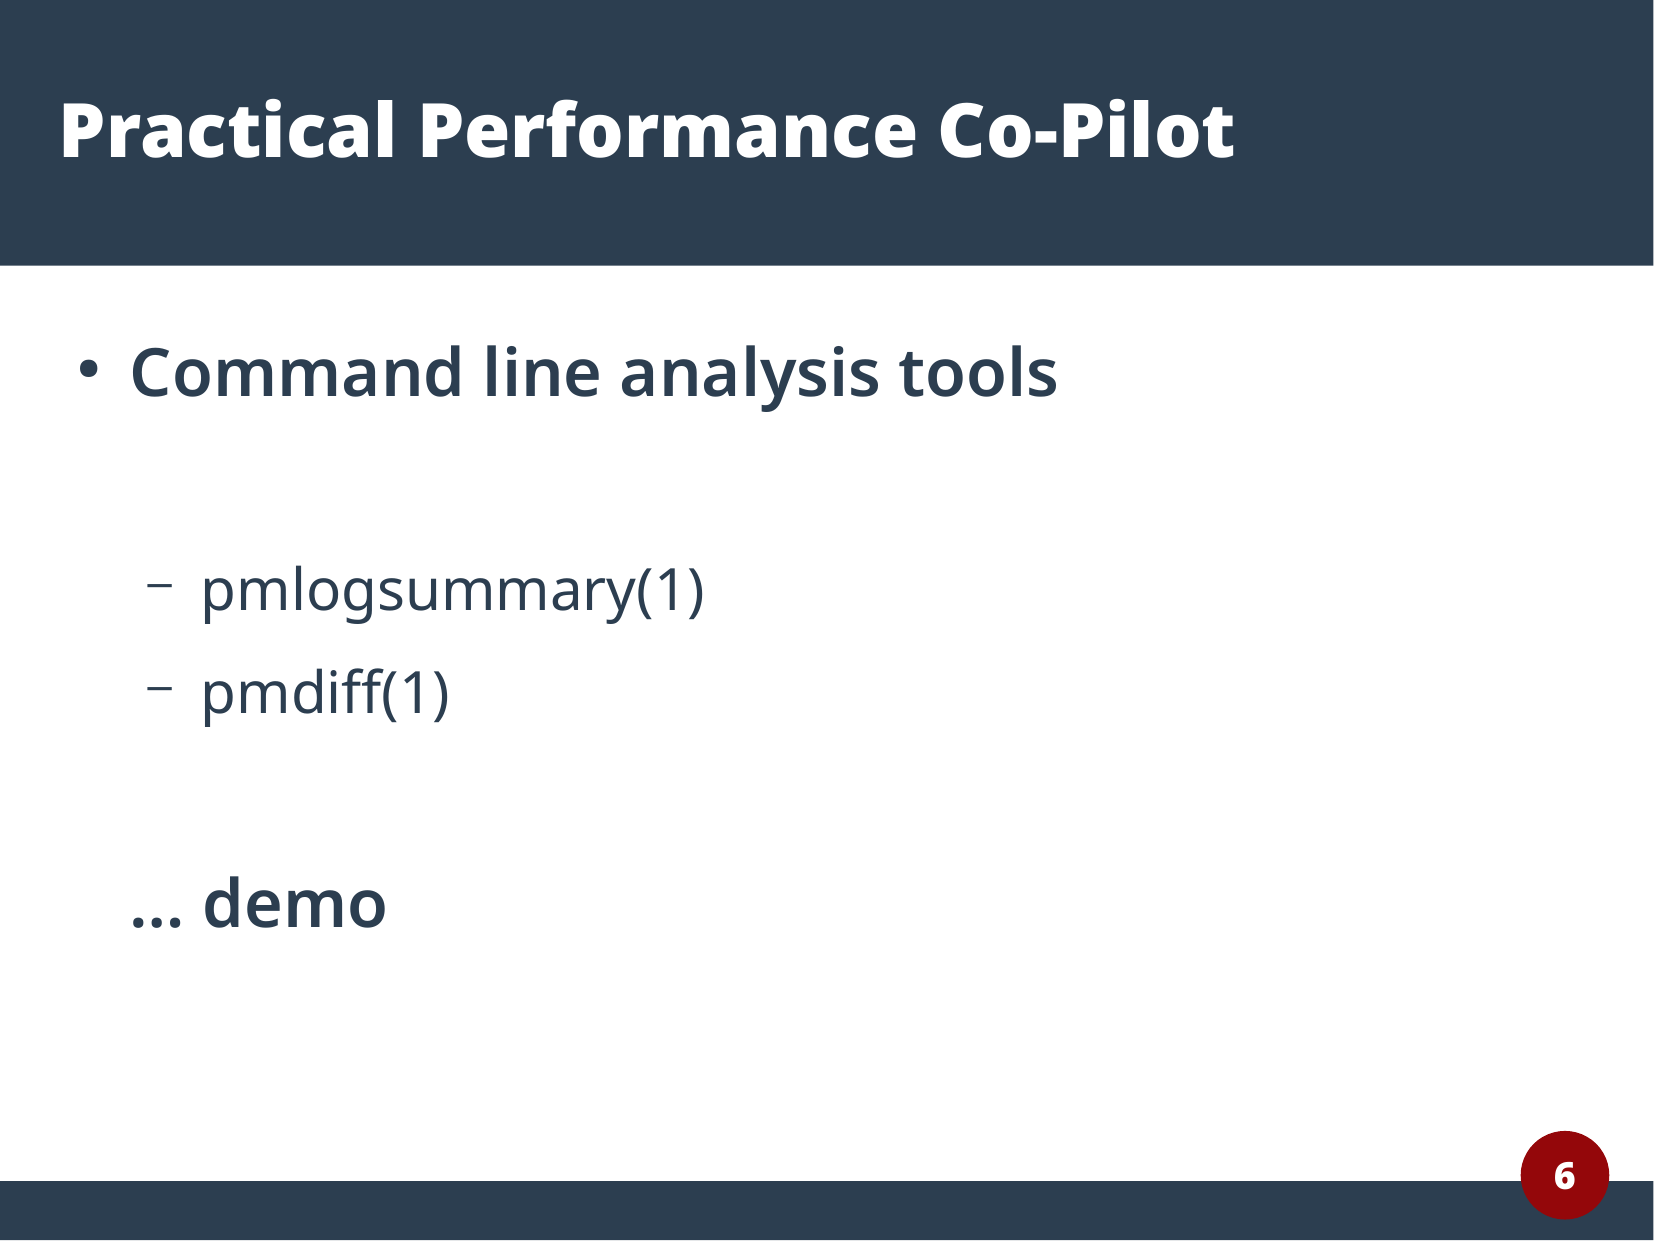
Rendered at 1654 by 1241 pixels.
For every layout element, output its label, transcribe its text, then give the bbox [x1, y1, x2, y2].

list Command line analysis tools pmlogsummary(1) pmdiff(1) … demo [59, 324, 1595, 1152]
title Practical Performance Co-Pilot [59, 49, 1595, 207]
